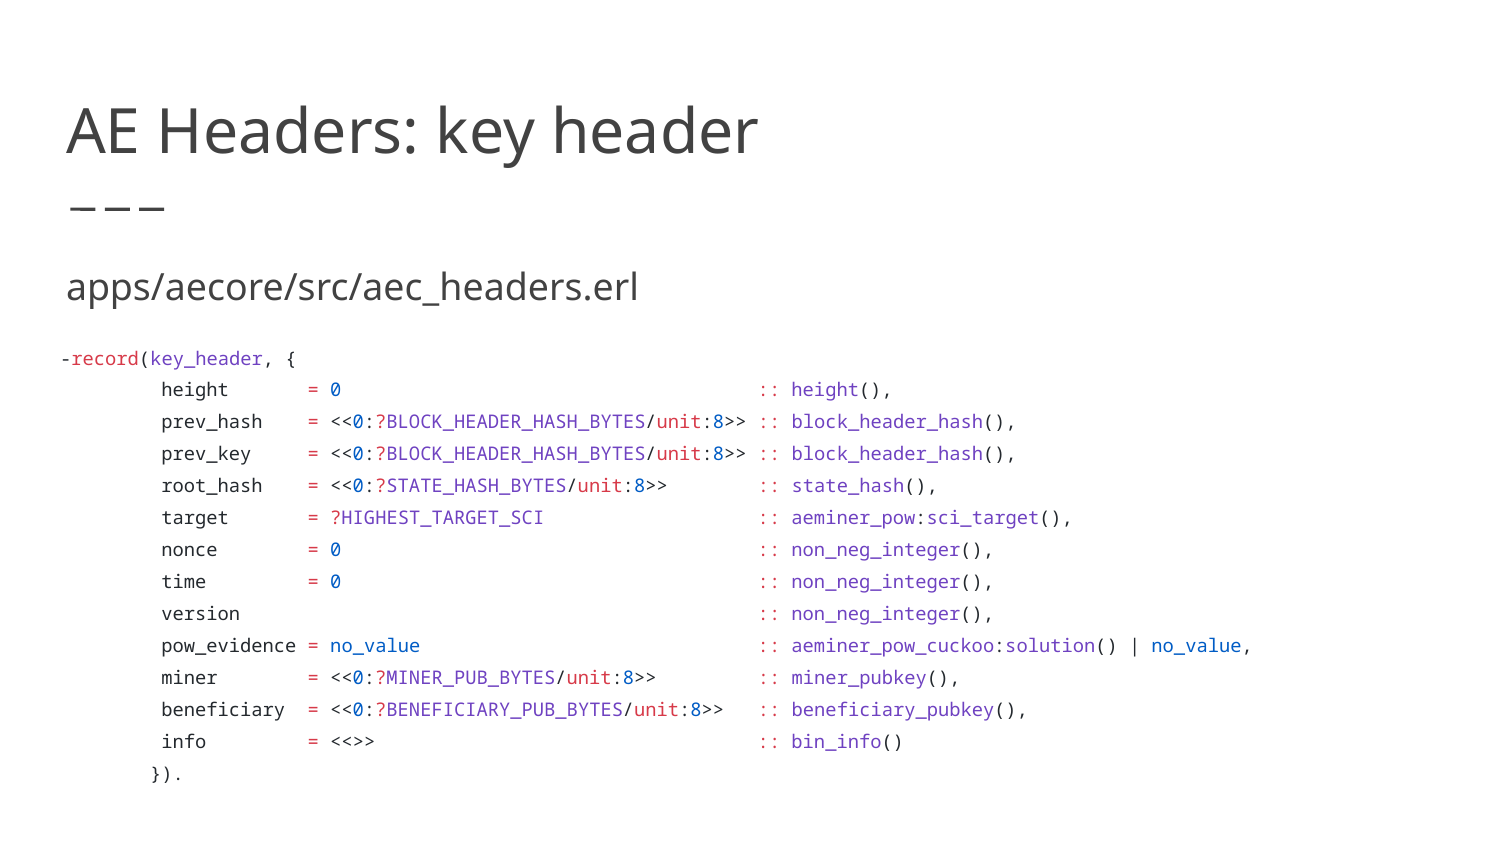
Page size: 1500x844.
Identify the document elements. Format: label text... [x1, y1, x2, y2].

list apps/aecore/src/aec_headers.erl [51, 240, 1449, 311]
title AE Headers: key header [51, 61, 1449, 182]
text_box -record(key_header, { height = 0 :: height(), prev_hash = <<0:?BLOCK_HEADER_HASH_BYTES/unit:8>> :: block_header_hash(), prev_key = <<0:?BLOCK_HEADER_HASH_BYTES/unit:8>> :: block_header_hash(), root_hash = <<0:?STATE_HASH_BYTES/unit:8>> :: state_hash(), target = ?HIGHEST_TARGET_SCI :: aeminer_pow:sci_target(), nonce = 0 :: non_neg_integer(), time = 0 :: non_neg_integer(), version :: non_neg_integer(), pow_evidence = no_value :: aeminer_pow_cuckoo:solution() | no_value, miner = <<0:?MINER_PUB_BYTES/unit:8>> :: miner_pubkey(), beneficiary = <<0:?BENEFICIARY_PUB_BYTES/unit:8>> :: beneficiary_pubkey(), info = <<>> :: bin_info() }). [45, 321, 1407, 830]
